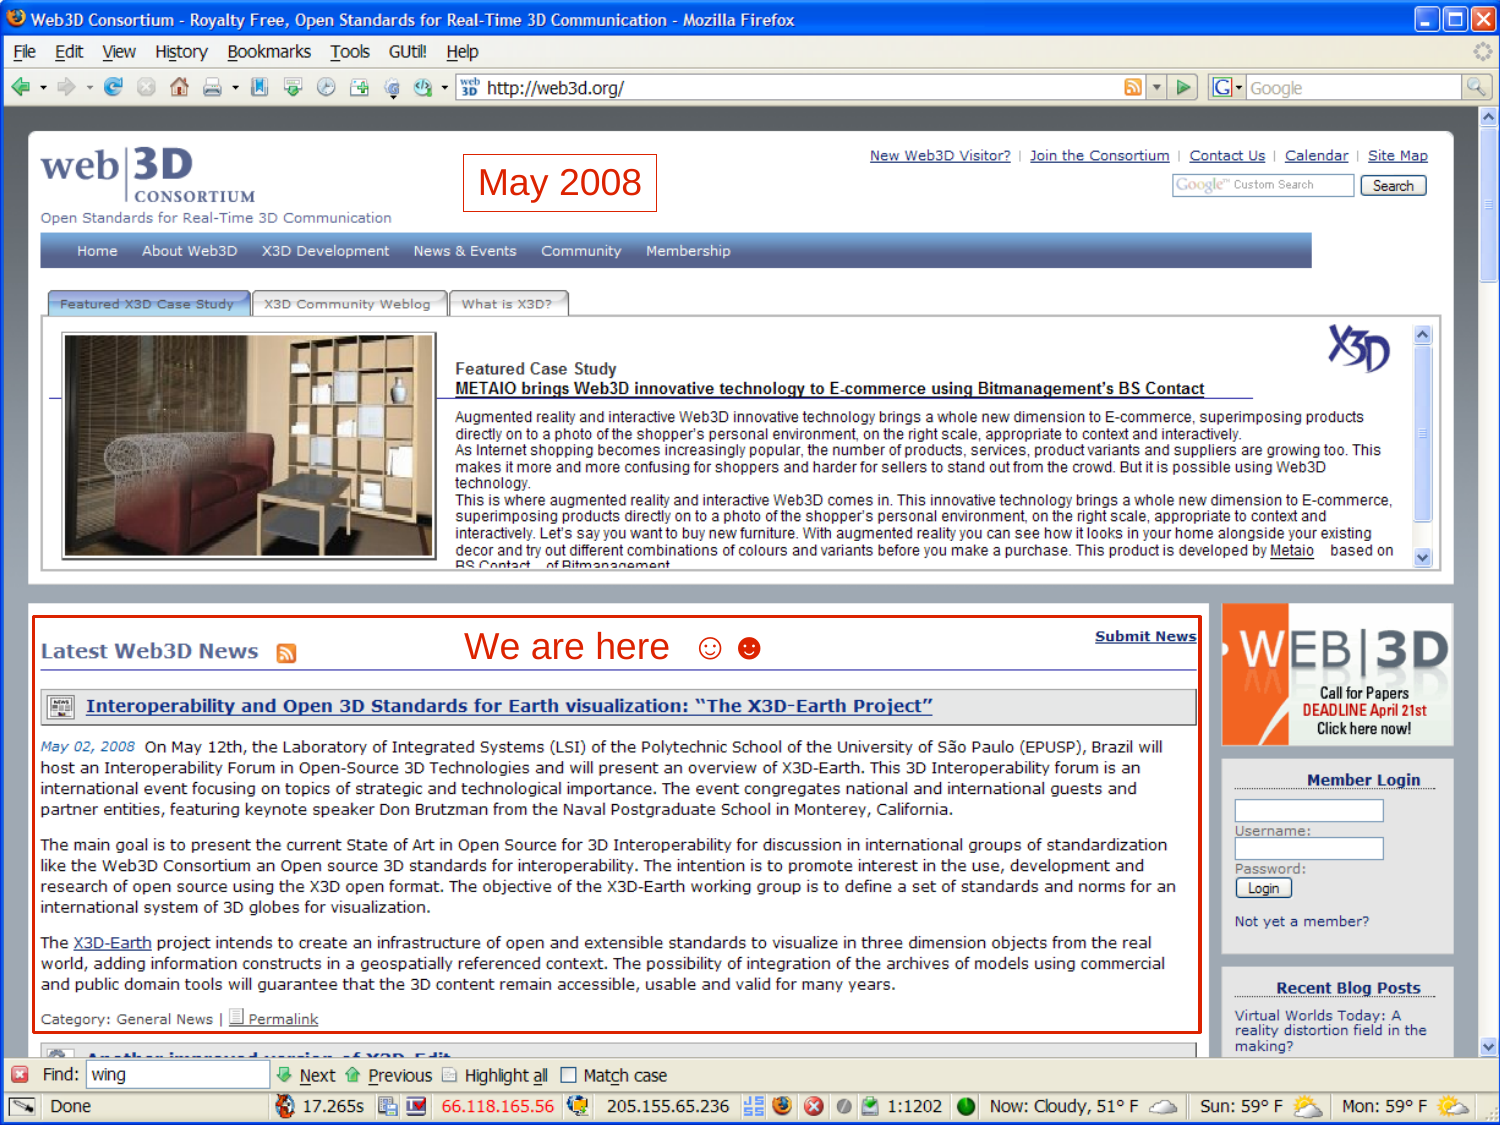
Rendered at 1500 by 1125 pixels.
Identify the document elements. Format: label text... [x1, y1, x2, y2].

text_box May 2008 [463, 154, 657, 212]
text_box We are here ☺☻ [33, 616, 1201, 1033]
picture [0, 0, 1500, 1125]
